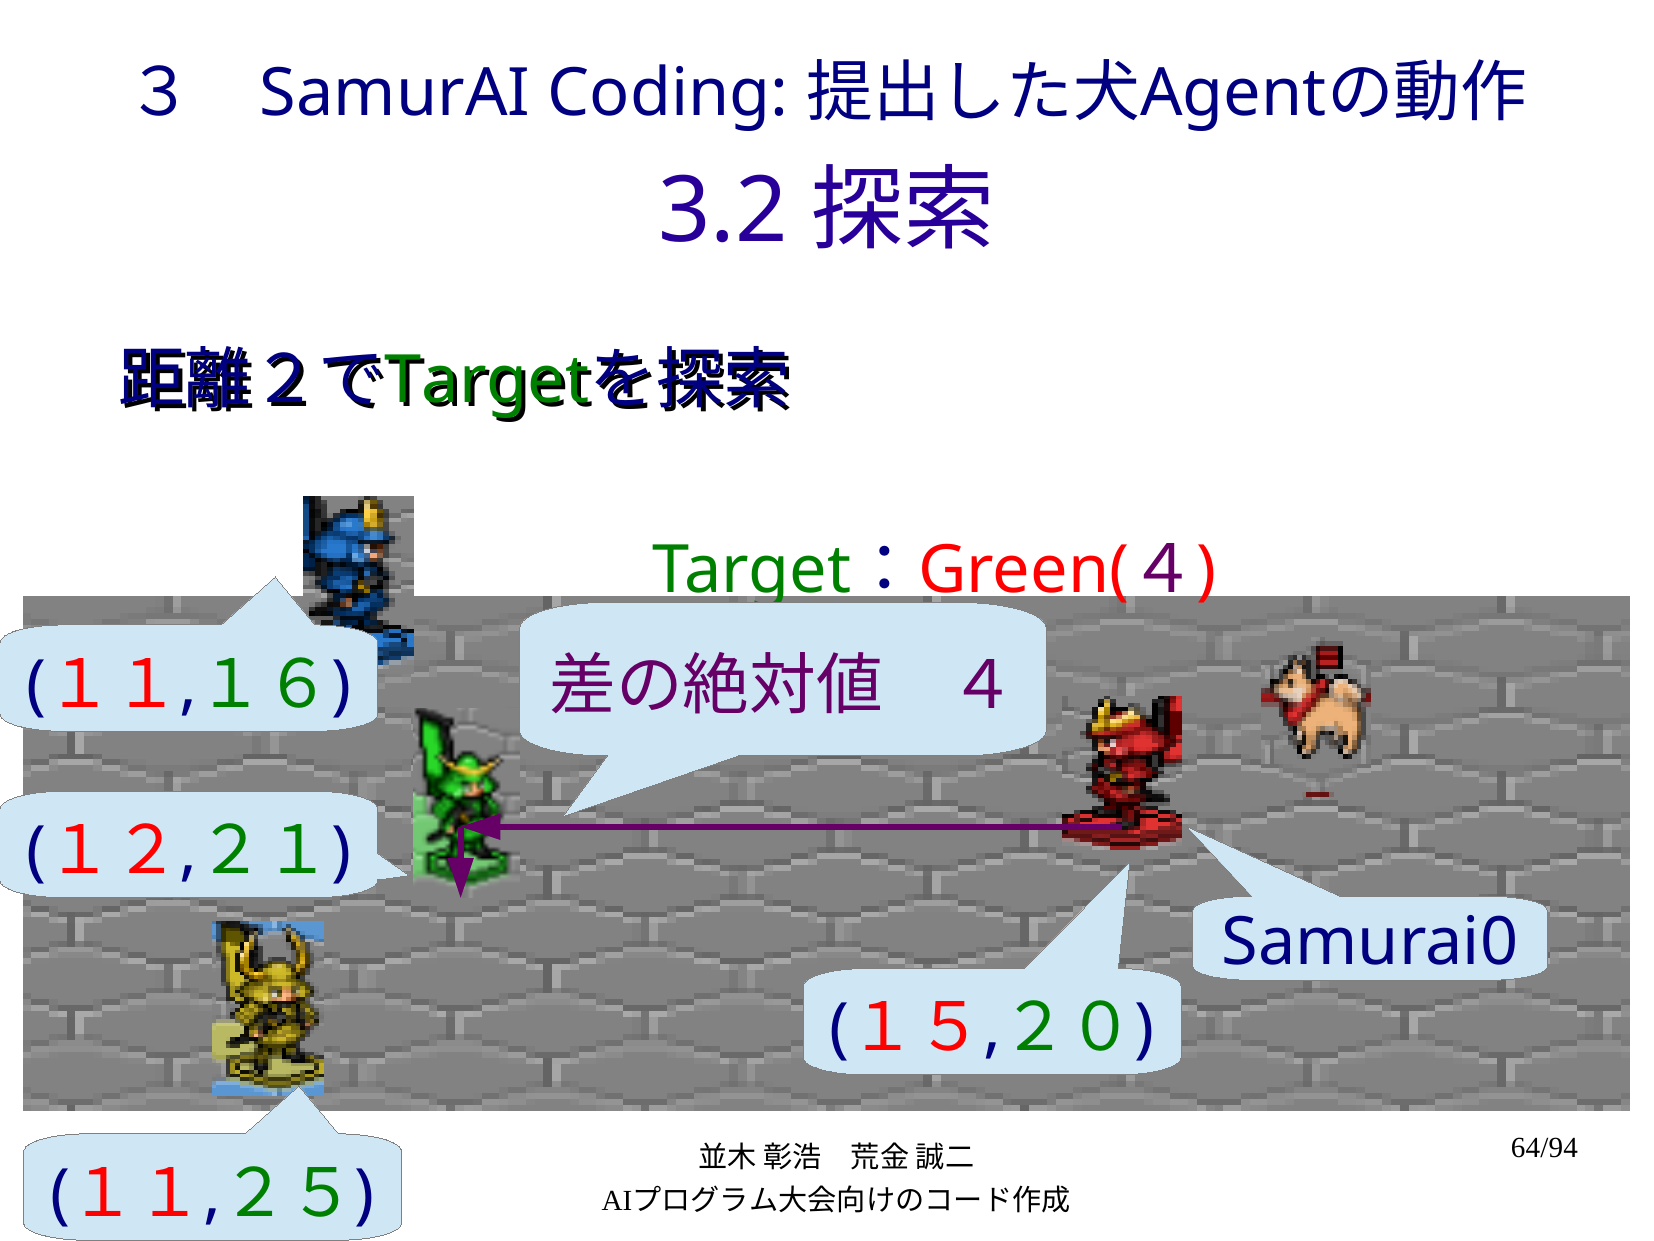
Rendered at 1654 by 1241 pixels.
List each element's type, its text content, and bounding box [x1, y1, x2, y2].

list 距離２でTargetを探索 [118, 324, 1571, 596]
text_box (１１,１６) [0, 576, 378, 732]
list 距離２でTargetを探索 [783, 590, 1117, 596]
text_box Samurai0 [1186, 826, 1548, 981]
text_box Target：Green(４) [637, 507, 1347, 590]
text_box (１２,２１) [0, 791, 410, 898]
text_box 差の絶対値 ４ [519, 602, 1047, 817]
title ３ SamurAI Coding: 提出した犬Agentの動作3.2 探索 [82, 49, 1571, 257]
text_box (１１,２５) [23, 1085, 402, 1241]
text_box (１５,２０) [803, 861, 1182, 1075]
list 距離２でTargetを探索 [1121, 590, 1204, 596]
picture [23, 596, 252, 628]
picture [23, 496, 1630, 1111]
